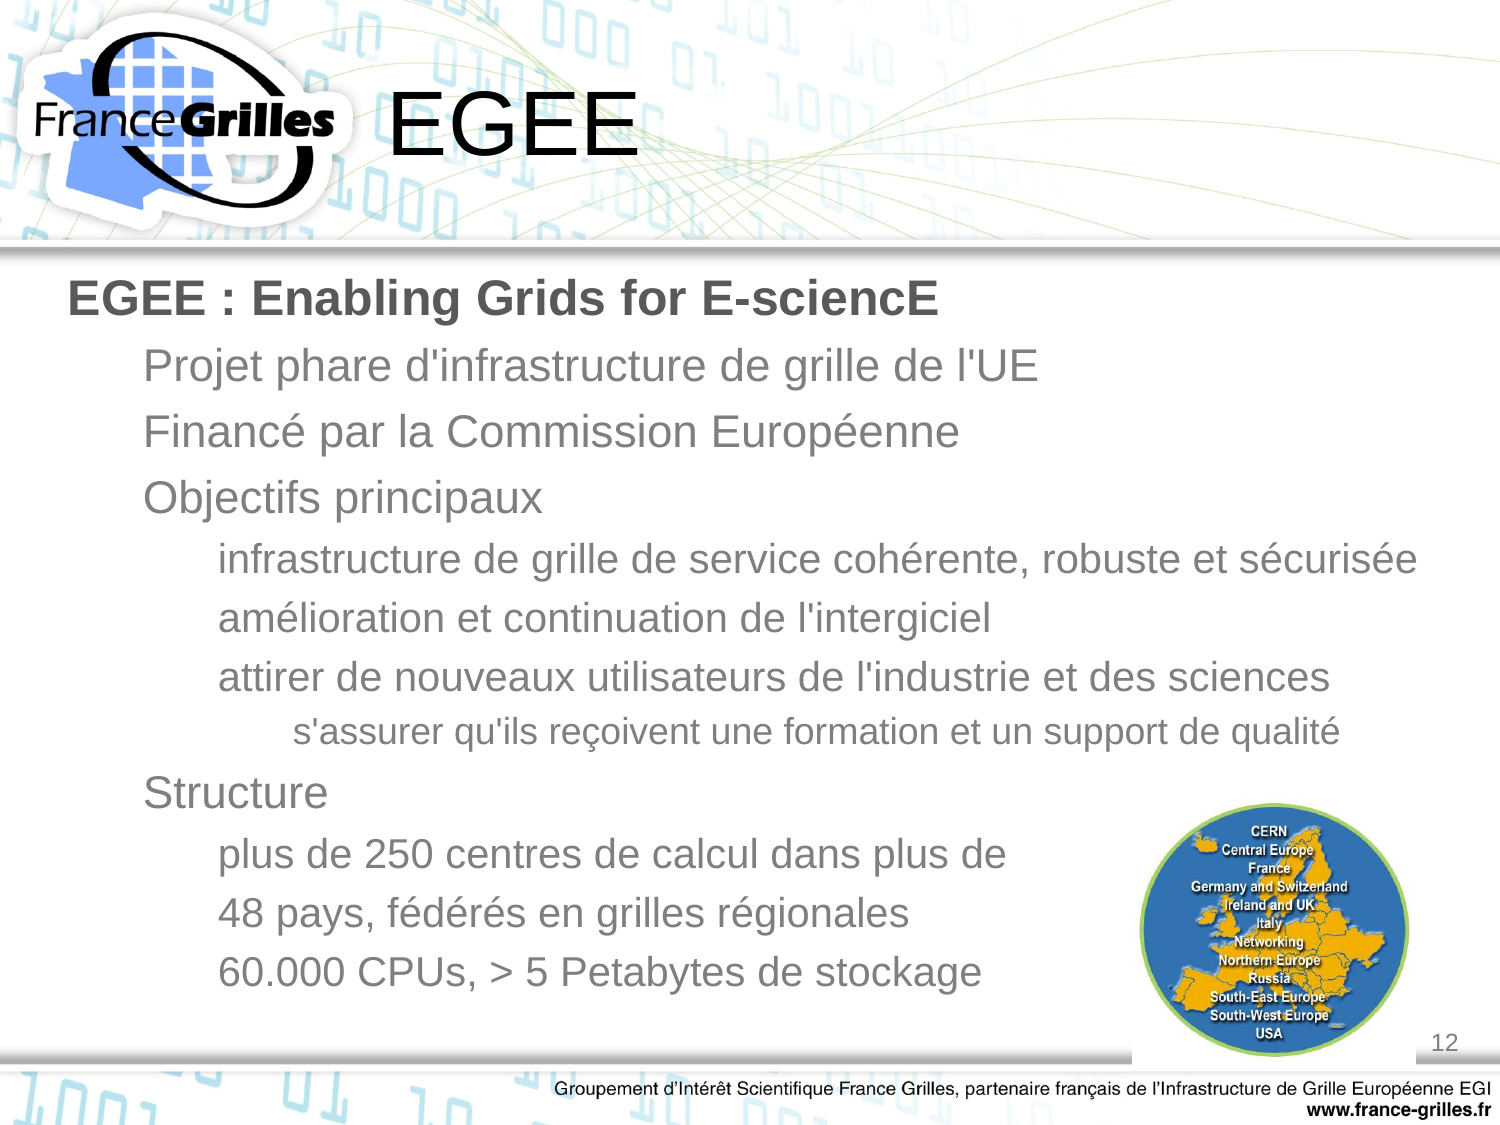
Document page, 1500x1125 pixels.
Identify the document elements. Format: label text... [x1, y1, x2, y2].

picture [0, 0, 1500, 1125]
title EGEE [372, 7, 1459, 244]
list EGEE : Enabling Grids for E-sciencE Projet phare d'infrastructure de grille de l'UE Financé par la Commission Européenne Objectifs principaux infrastructure de grille de service cohérente, robuste et sécurisée amélioration et continuation de l'intergiciel attirer de nouveaux utilisateurs de l'industrie et des sciences s'assurer qu'ils reçoivent une formation et un support de qualité Structure plus de 250 centres de calcul dans plus de 48 pays, fédérés en grilles régionales 60.000 CPUs, > 5 Petabytes de stockage [53, 262, 1477, 1073]
